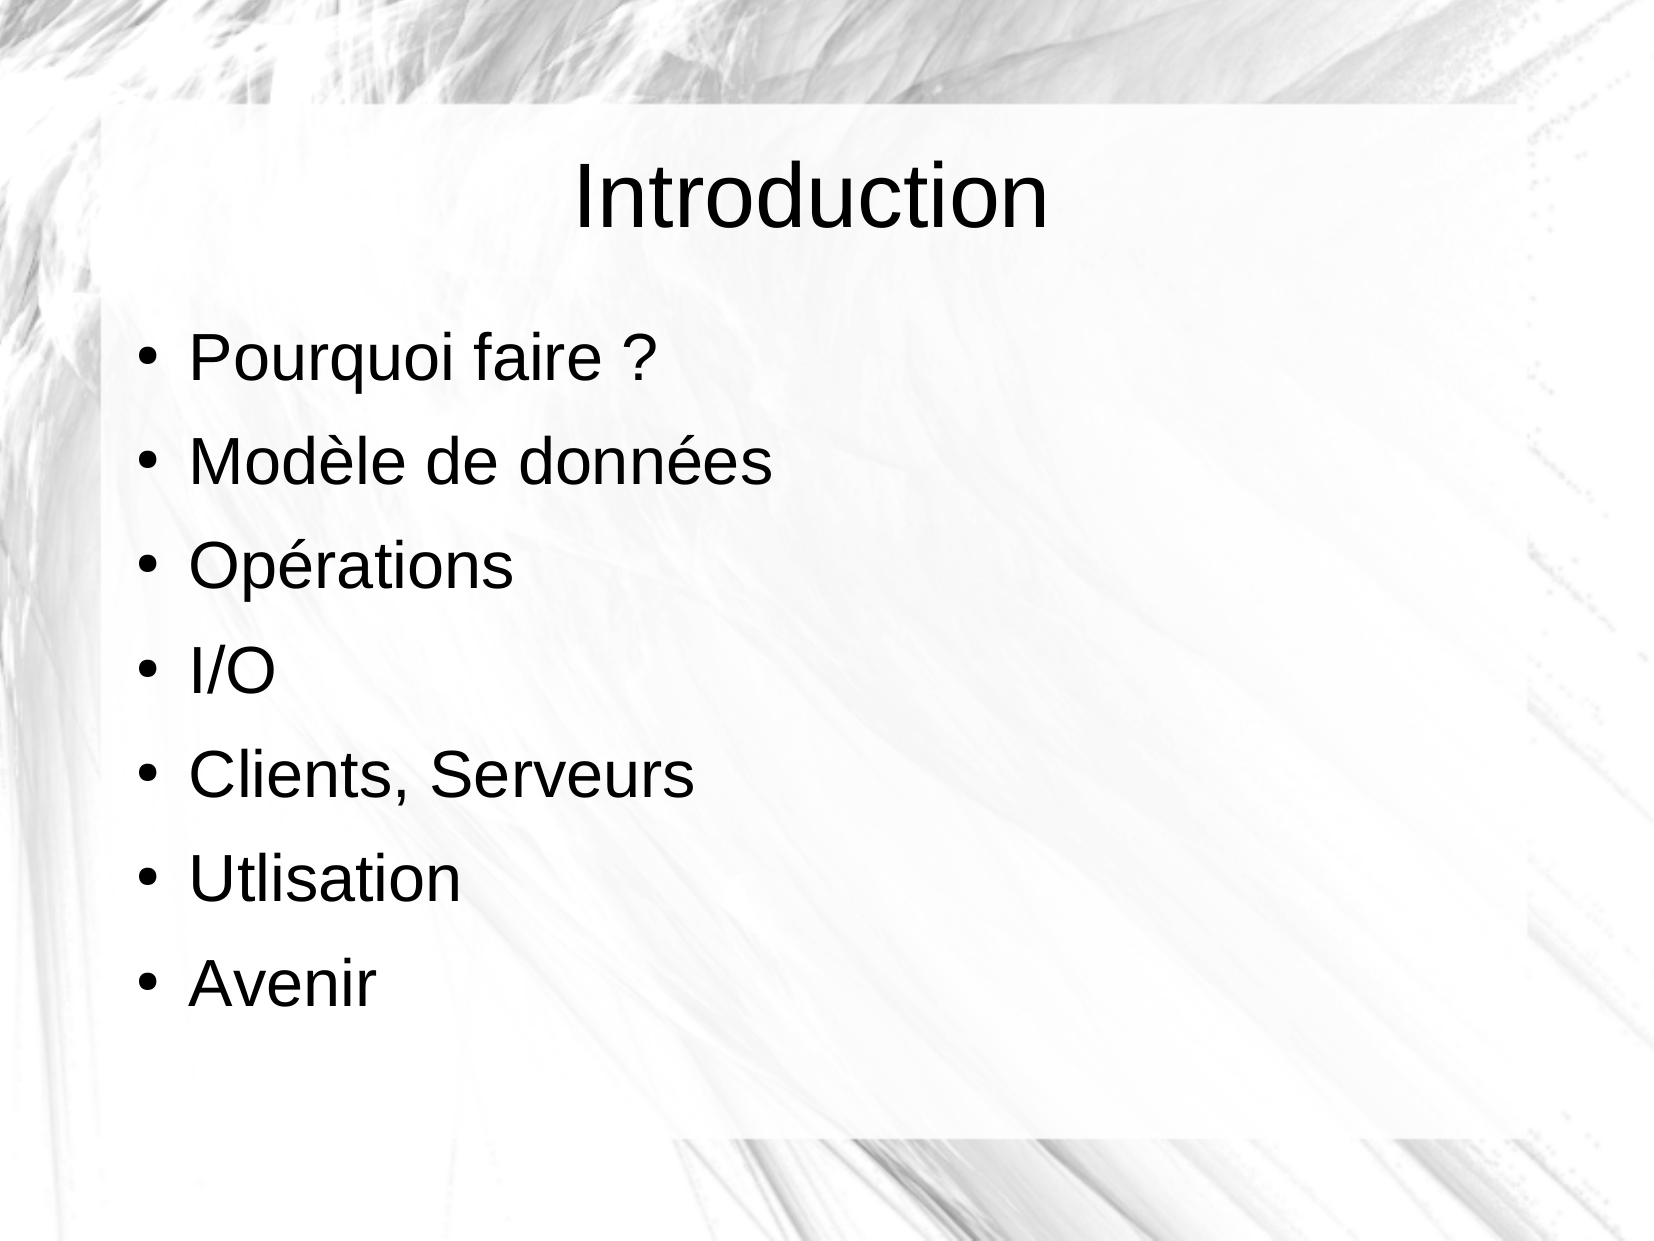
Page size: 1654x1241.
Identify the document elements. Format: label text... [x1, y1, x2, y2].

title Introduction [118, 119, 1506, 273]
list Pourquoi faire ? Modèle de données Opérations I/O Clients, Serveurs Utlisation Avenir [118, 319, 1571, 1019]
picture [0, 0, 1654, 1241]
